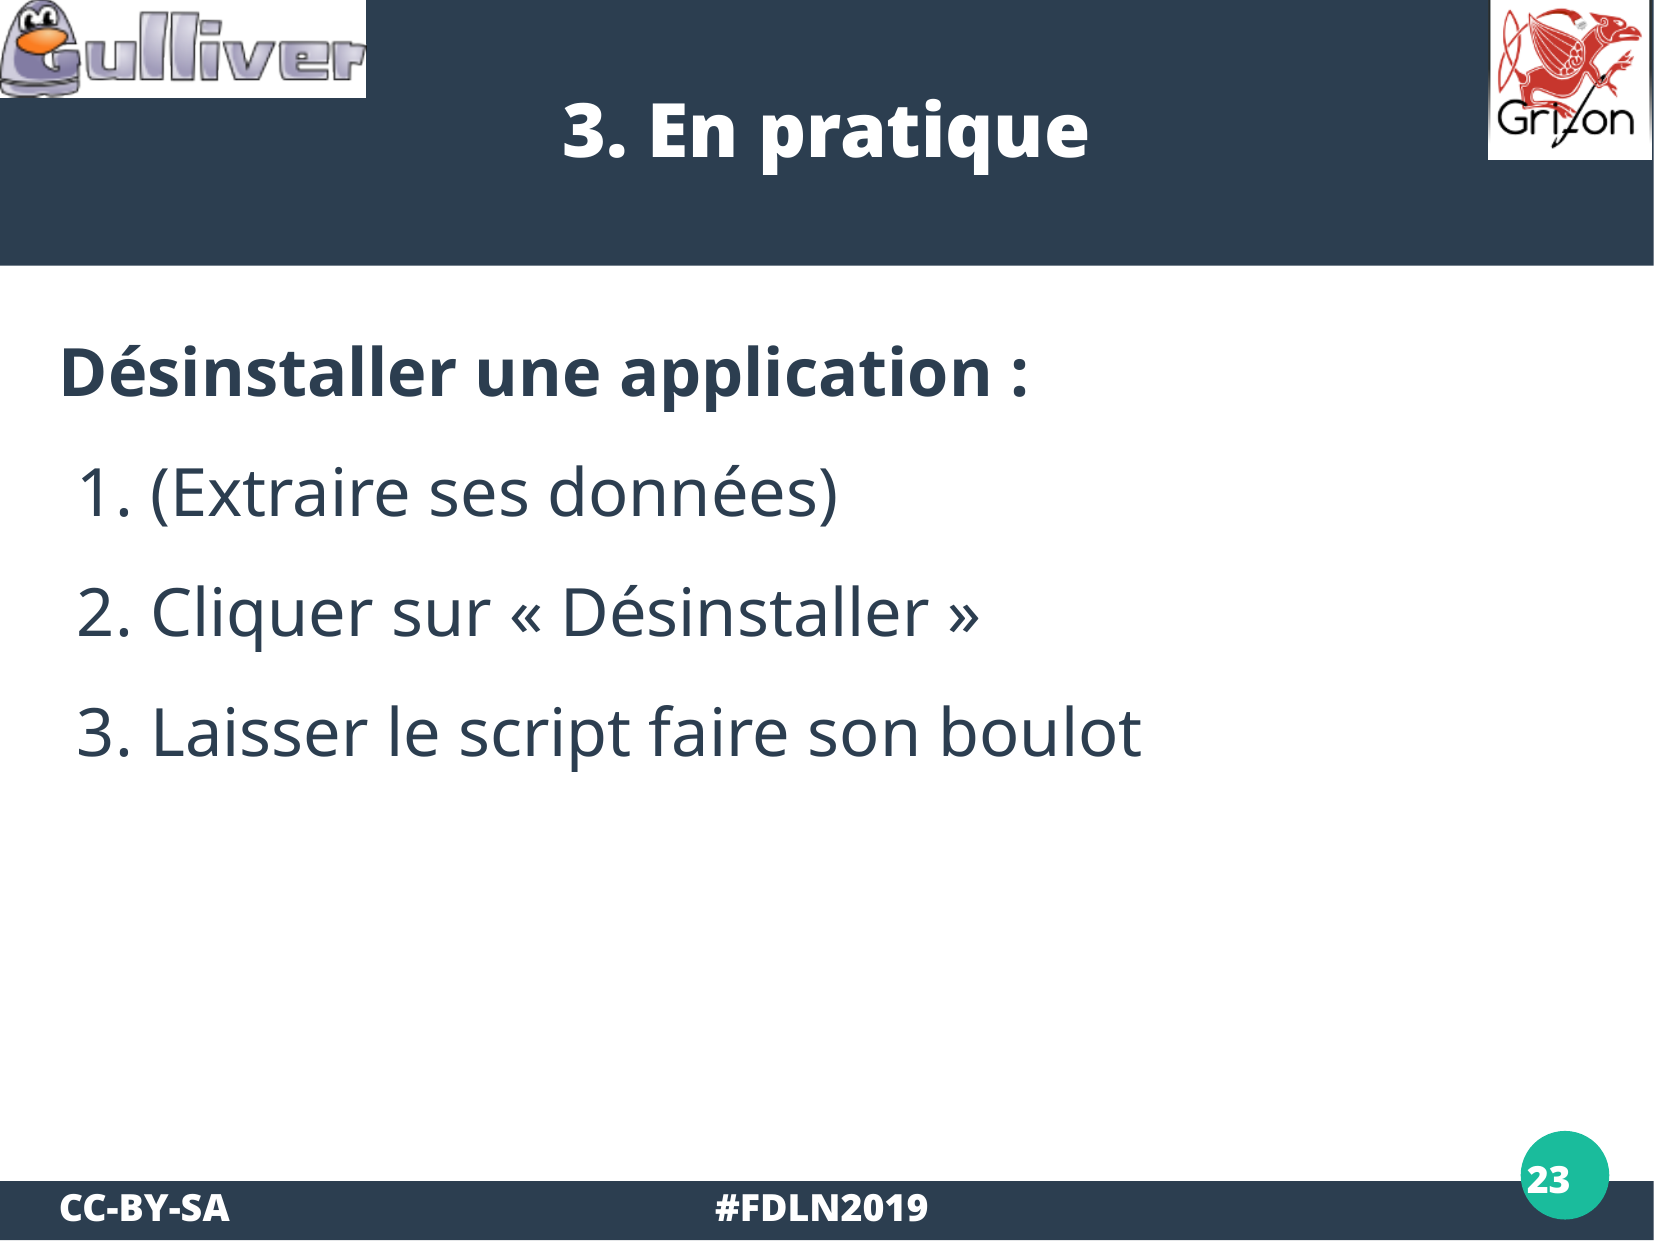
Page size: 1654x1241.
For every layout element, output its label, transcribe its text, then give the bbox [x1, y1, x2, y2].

list Désinstaller une application : (Extraire ses données) Cliquer sur « Désinstaller » Laisser le script faire son boulot [59, 324, 1595, 1152]
title 3. En pratique [59, 49, 1595, 207]
picture [0, 0, 367, 98]
picture [1488, 0, 1652, 160]
